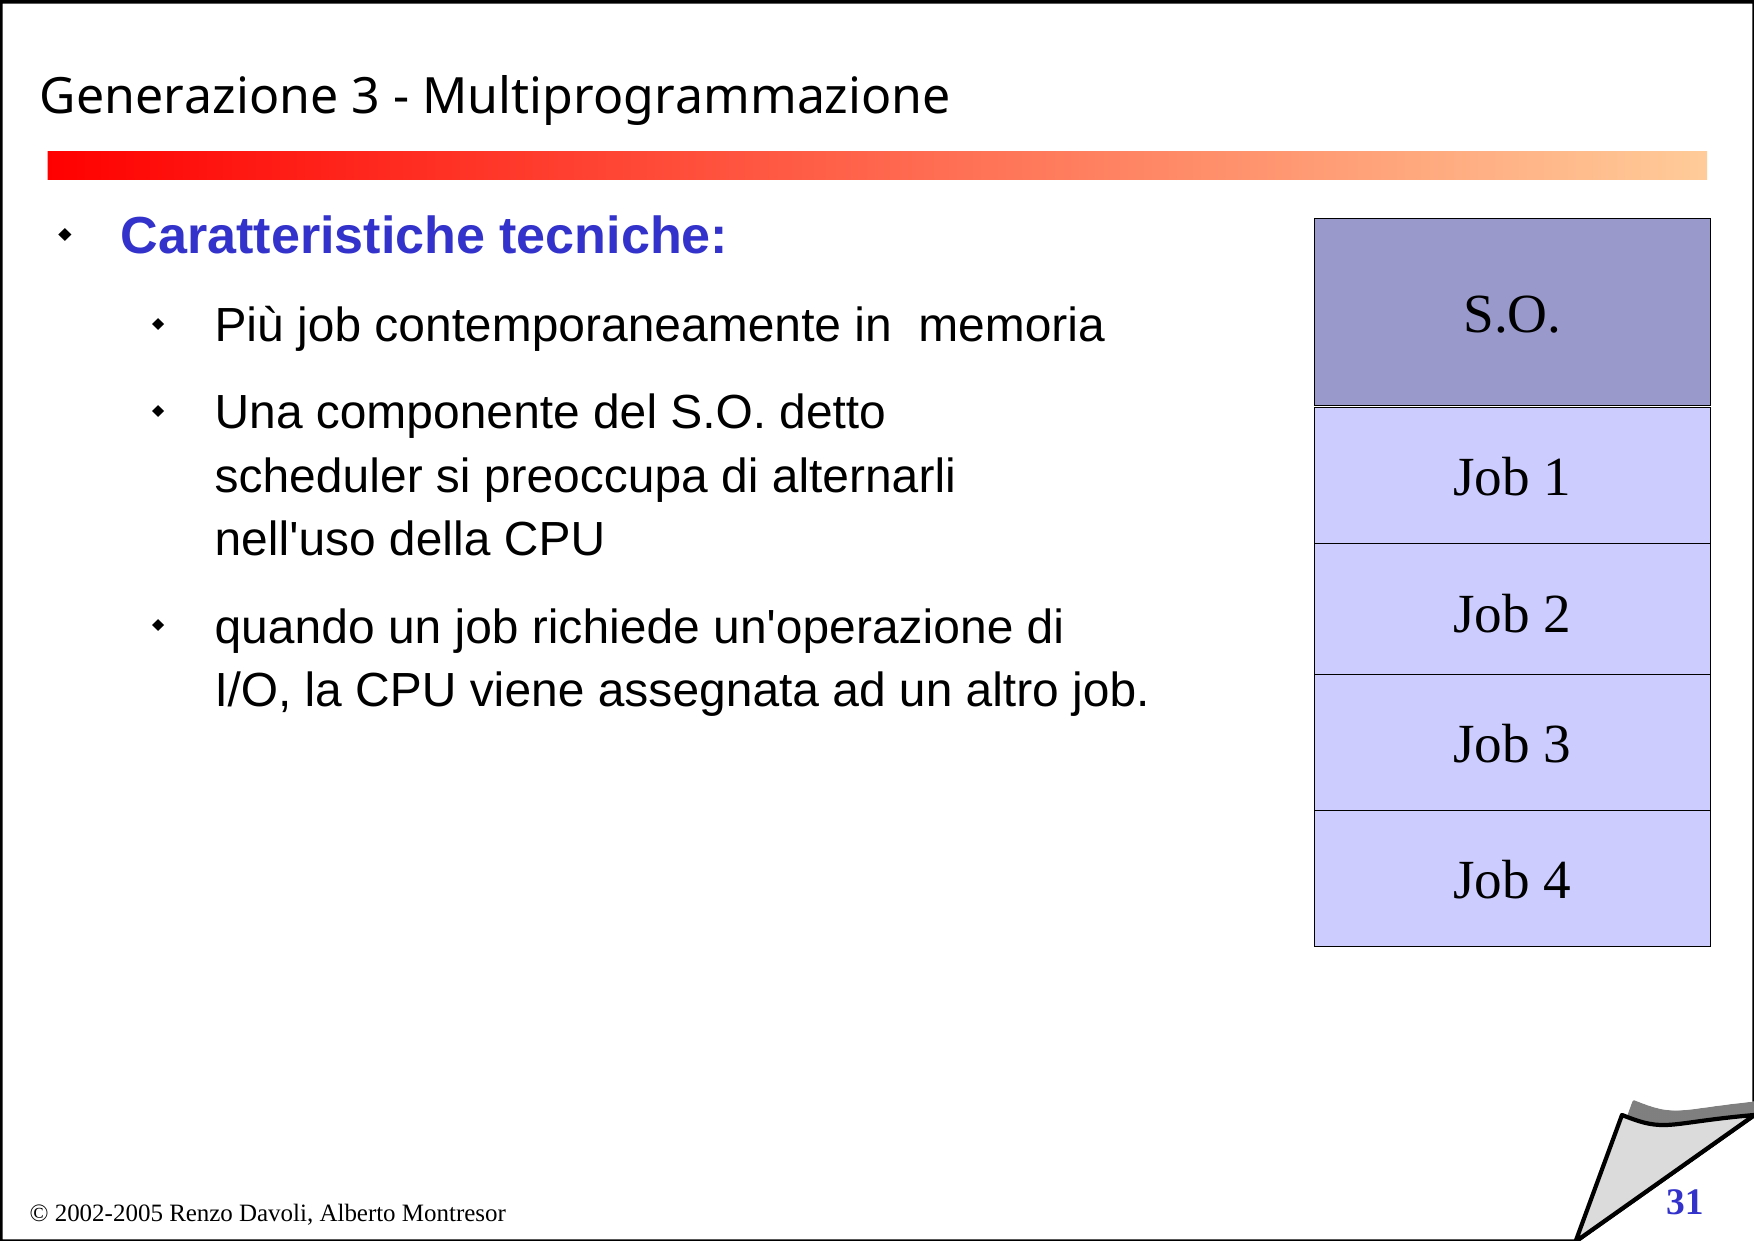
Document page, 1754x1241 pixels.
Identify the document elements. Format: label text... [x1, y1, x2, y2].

text_box Job 4 [1314, 810, 1711, 947]
list Caratteristiche tecniche: Più job contemporaneamente in memoria Una componente del S.O. detto scheduler si preoccupa di alternarli nell'uso della CPU quando un job richiede un'operazione di I/O, la CPU viene assegnata ad un altro job. [58, 206, 1696, 853]
text_box Job 1 [1314, 407, 1711, 543]
text_box Job 3 [1314, 674, 1711, 810]
text_box S.O. [1314, 218, 1711, 406]
title Generazione 3 - Multiprogrammazione [40, 49, 1713, 144]
text_box Job 2 [1314, 543, 1711, 674]
